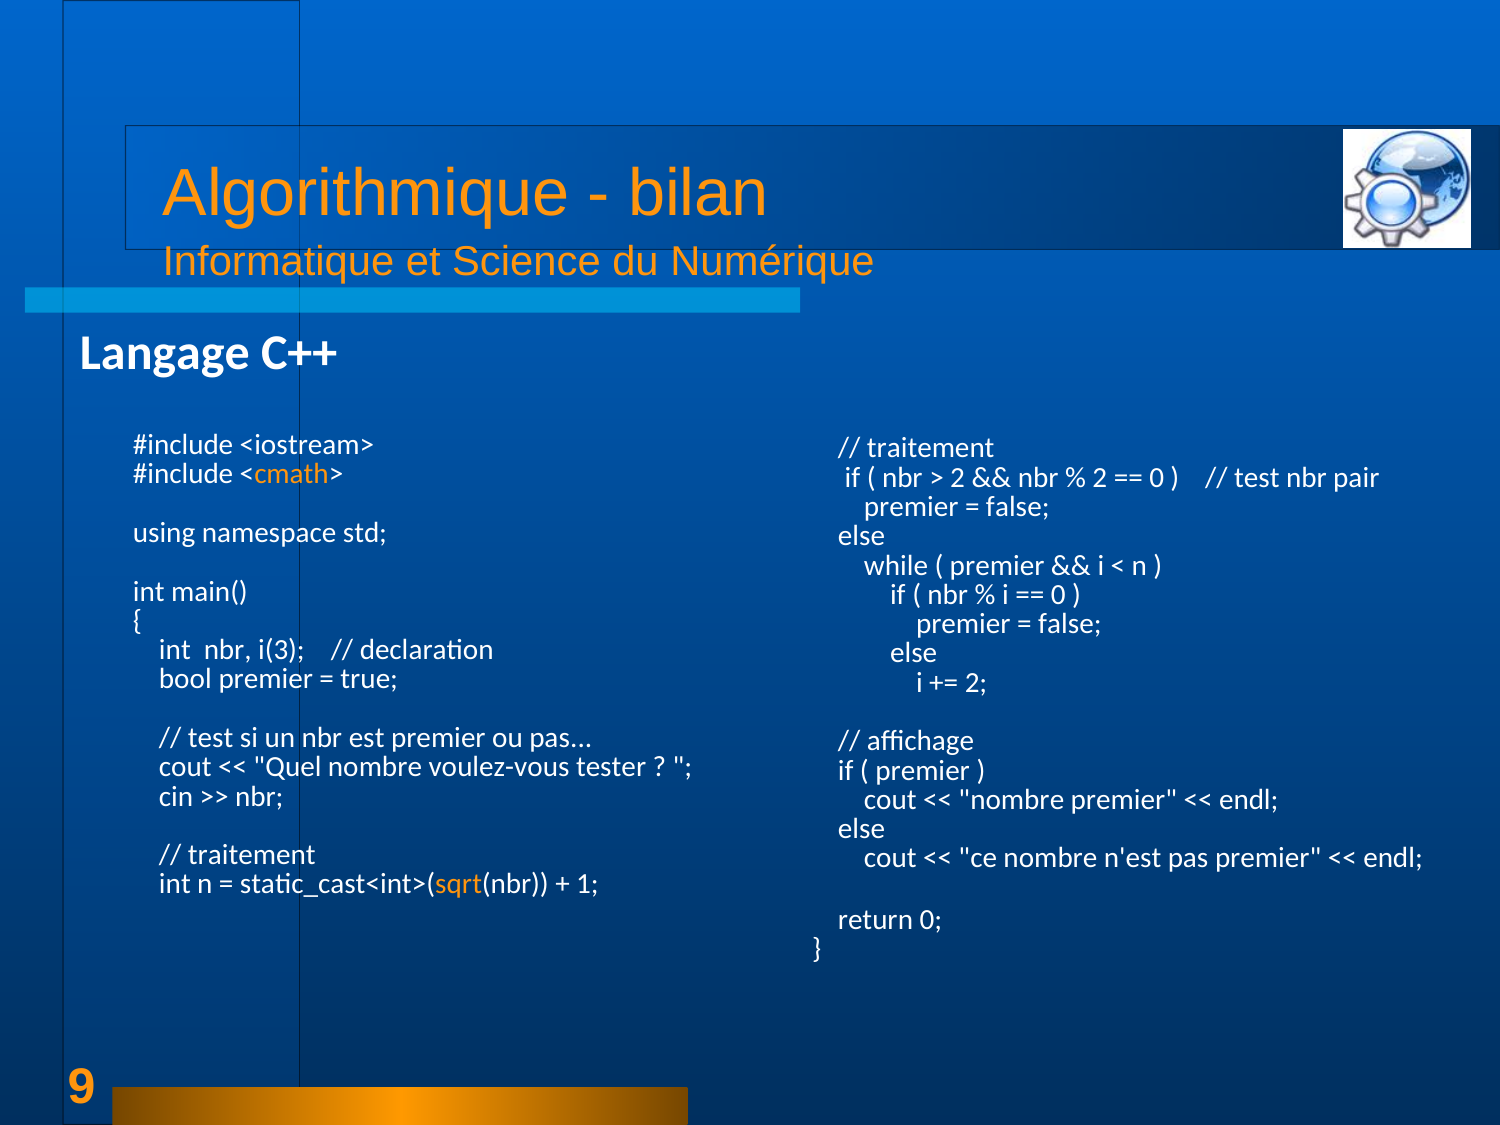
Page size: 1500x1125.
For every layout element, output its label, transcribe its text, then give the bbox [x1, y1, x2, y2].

picture [1343, 129, 1471, 248]
text_box // traitement if ( nbr > 2 && nbr % 2 == 0 ) // test nbr pair premier = false; else while ( premier && i < n ) if ( nbr % i == 0 ) premier = false; else i += 2; // affichage if ( premier ) cout << "nombre premier" << endl; else cout << "ce nombre n'est pas premier" << endl; return 0; } [797, 428, 1447, 1116]
text_box #include <iostream> #include <cmath> using namespace std; int main() { int nbr, i(3); // declaration bool premier = true; // test si un nbr est premier ou pas... cout << "Quel nombre voulez-vous tester ? "; cin >> nbr; // traitement int n = static_cast<int>(sqrt(nbr)) + 1; [118, 425, 745, 1044]
text_box Langage C++ [64, 325, 1335, 508]
